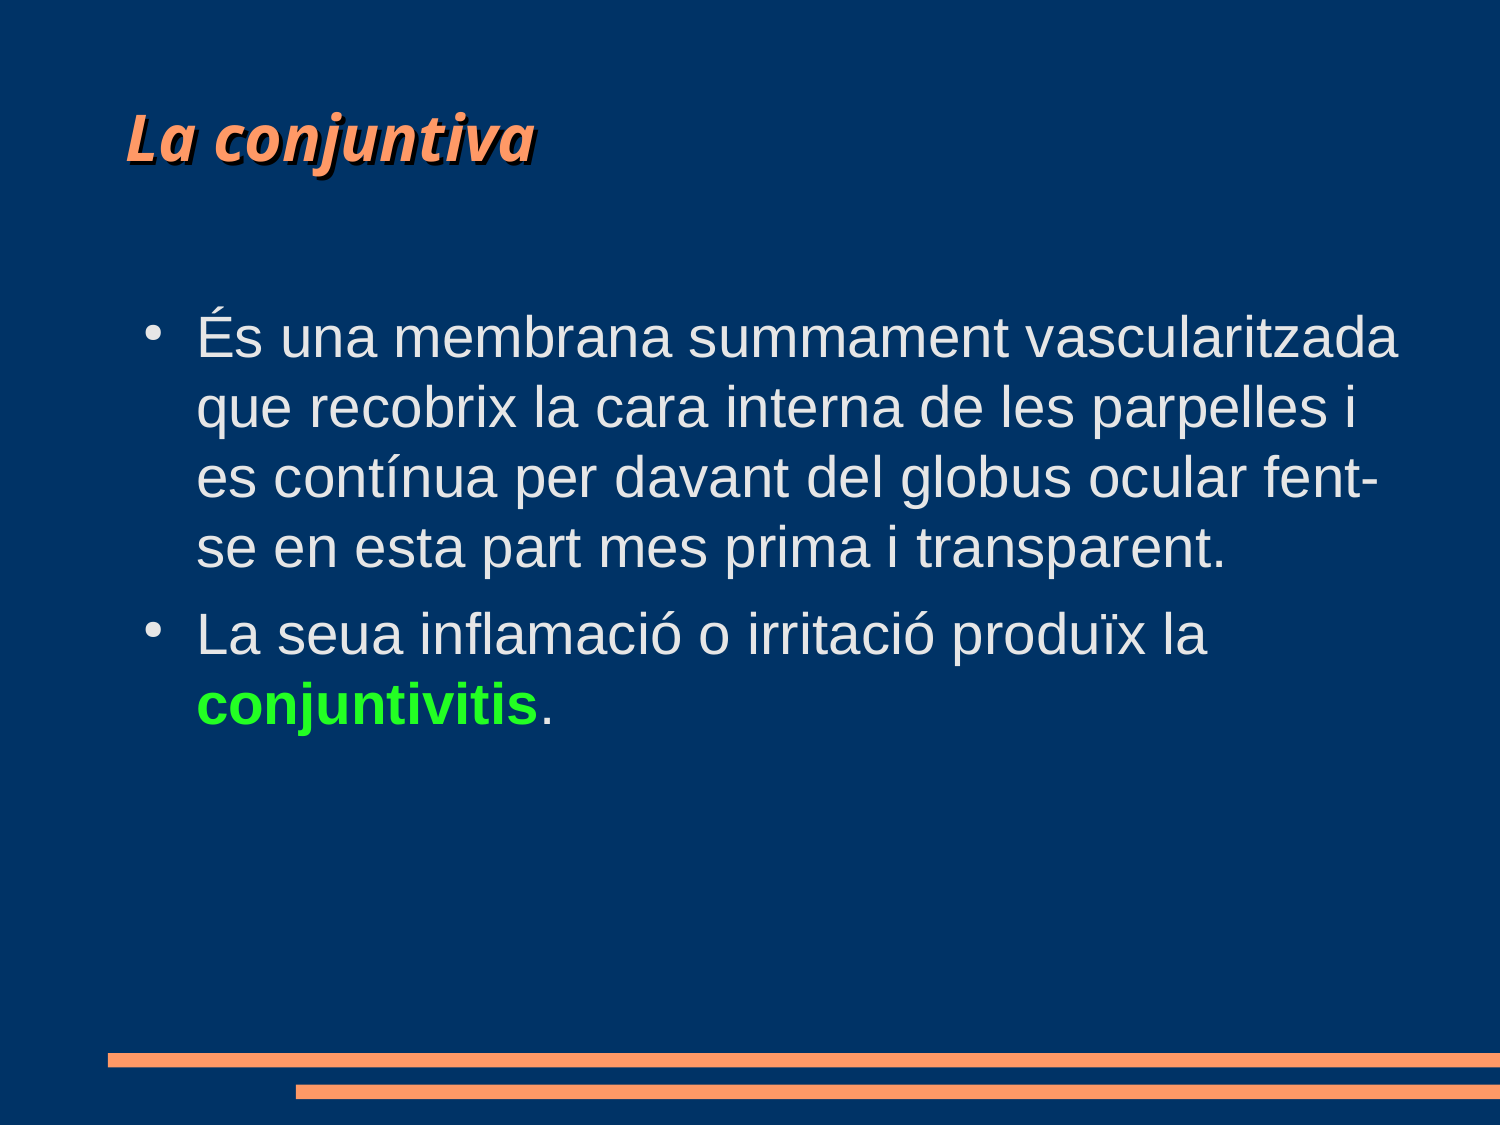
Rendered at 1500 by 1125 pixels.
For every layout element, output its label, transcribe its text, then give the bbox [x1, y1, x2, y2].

title La conjuntiva [110, 41, 1392, 230]
list És una membrana summament vascularitzada que recobrix la cara interna de les parpelles i es contínua per davant del globus ocular fent-se en esta part mes prima i transparent. La seua inflamació o irritació produïx la conjuntivitis. [110, 292, 1416, 1027]
